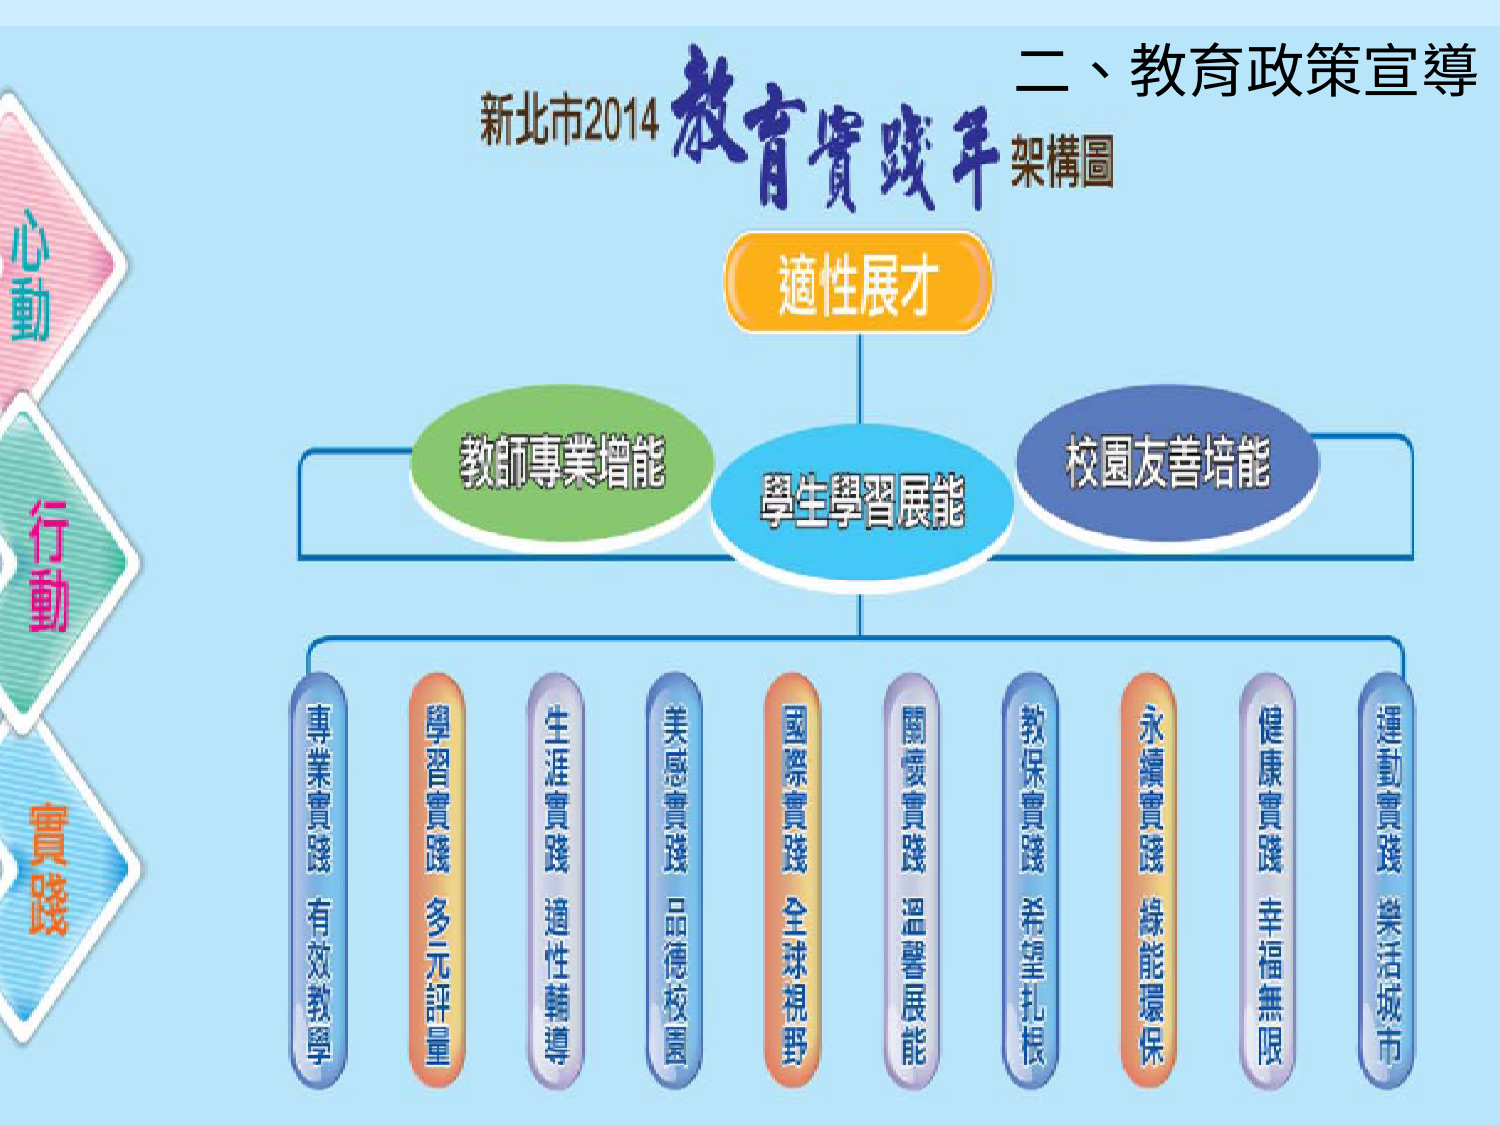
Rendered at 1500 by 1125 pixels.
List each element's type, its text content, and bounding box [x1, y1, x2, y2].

text_box 二、教育政策宣導 [998, 27, 1495, 112]
picture [0, 26, 1500, 1125]
